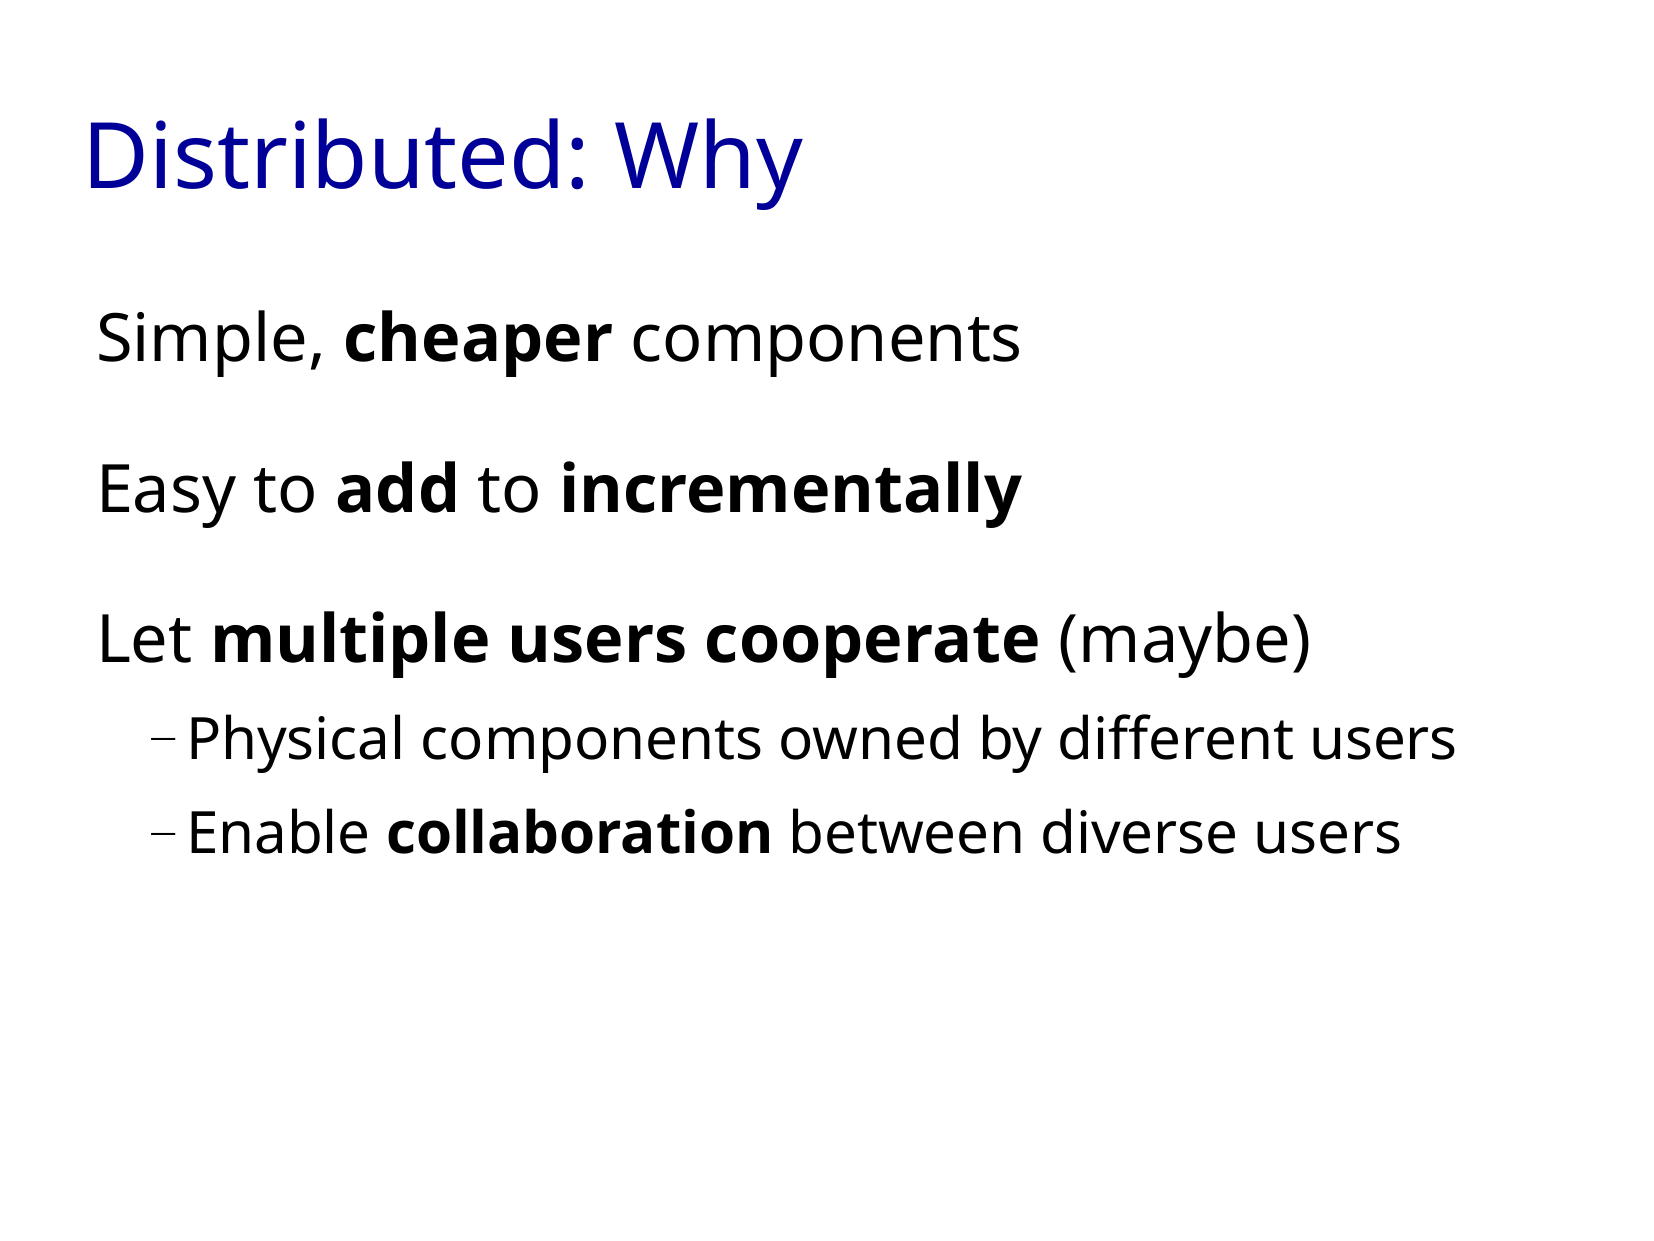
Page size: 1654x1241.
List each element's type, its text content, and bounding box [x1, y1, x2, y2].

title Distributed: Why [82, 49, 1571, 257]
list Simple, cheaper components Easy to add to incrementally Let multiple users cooperate (maybe) Physical components owned by different users Enable collaboration between diverse users [60, 290, 1571, 1096]
